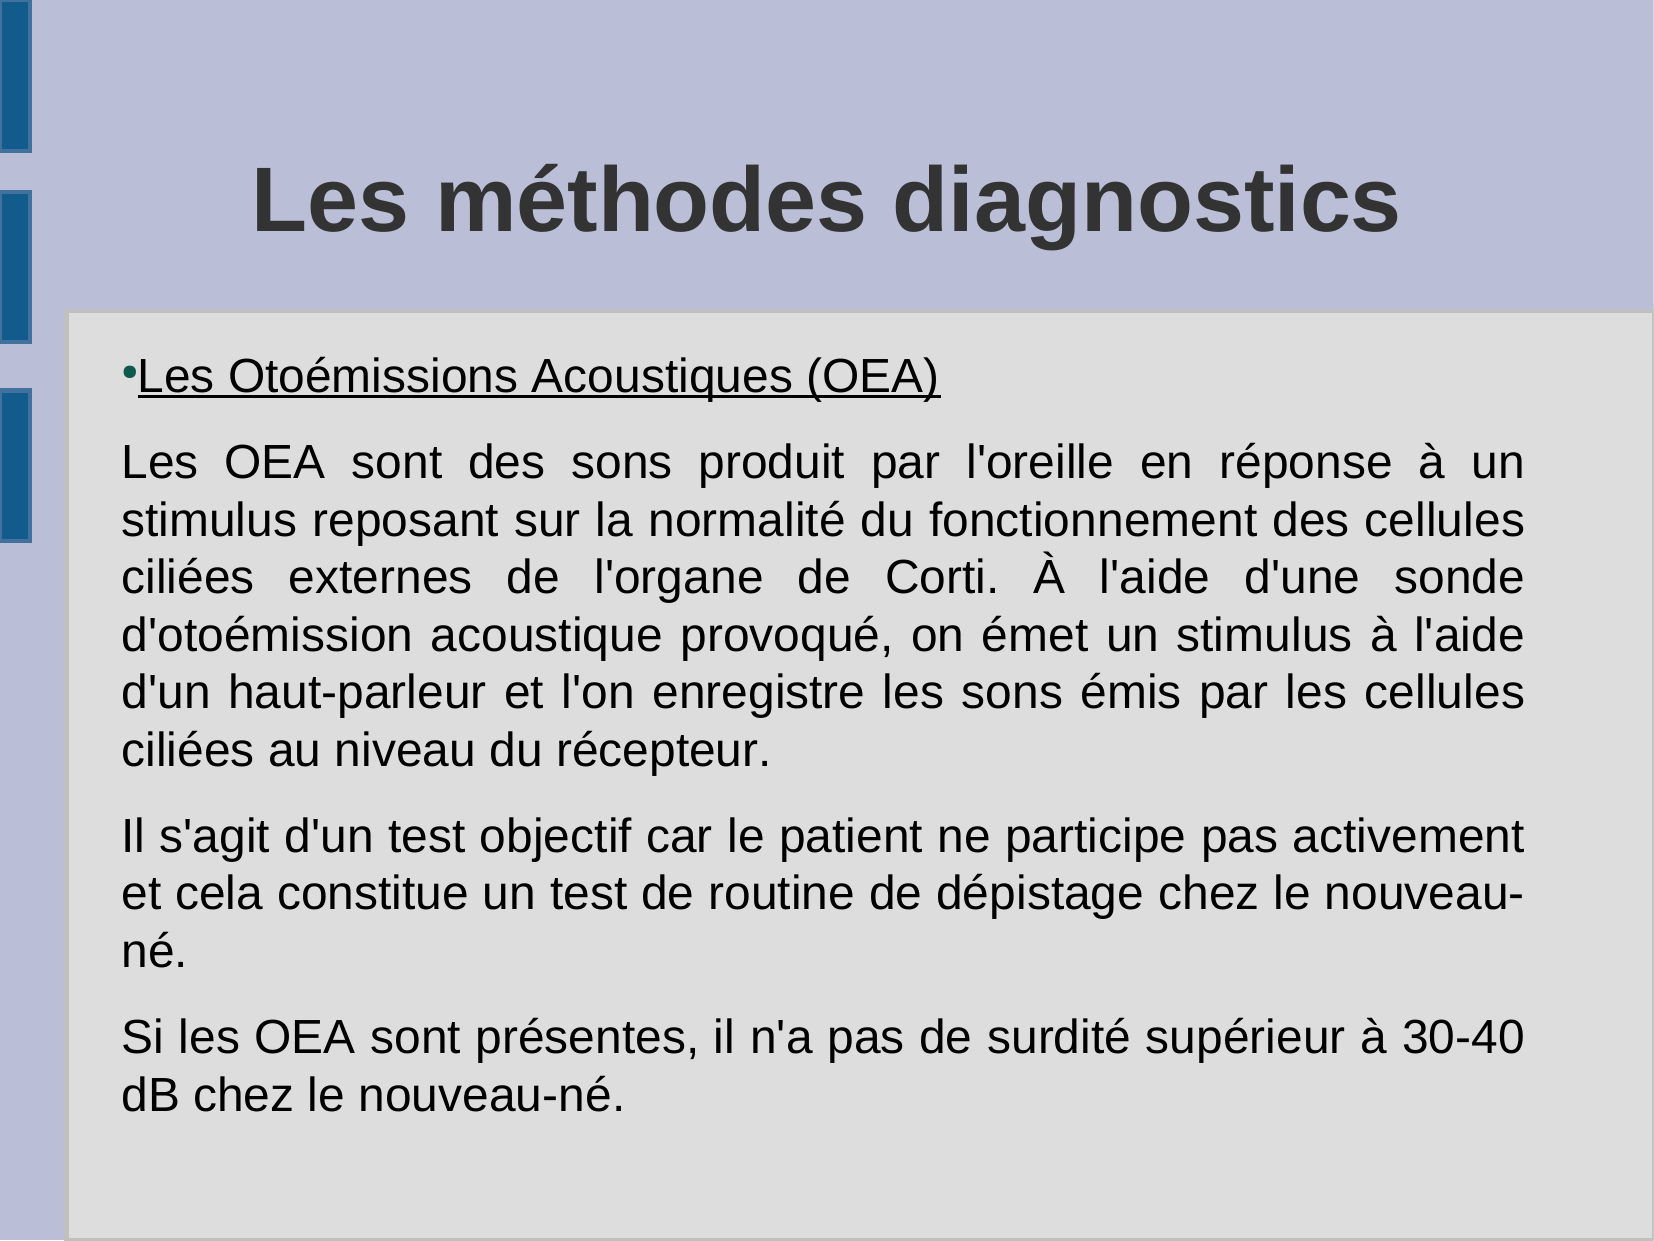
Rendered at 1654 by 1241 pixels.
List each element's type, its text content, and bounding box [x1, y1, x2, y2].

list Les Otoémissions Acoustiques (OEA) Les OEA sont des sons produit par l'oreille en réponse à un stimulus reposant sur la normalité du fonctionnement des cellules ciliées externes de l'organe de Corti. À l'aide d'une sonde d'otoémission acoustique provoqué, on émet un stimulus à l'aide d'un haut-parleur et l'on enregistre les sons émis par les cellules ciliées au niveau du récepteur. Il s'agit d'un test objectif car le patient ne participe pas activement et cela constitue un test de routine de dépistage chez le nouveau-né. Si les OEA sont présentes, il n'a pas de surdité supérieur à 30-40 dB chez le nouveau-né. [121, 344, 1534, 1127]
title Les méthodes diagnostics [121, 91, 1534, 299]
